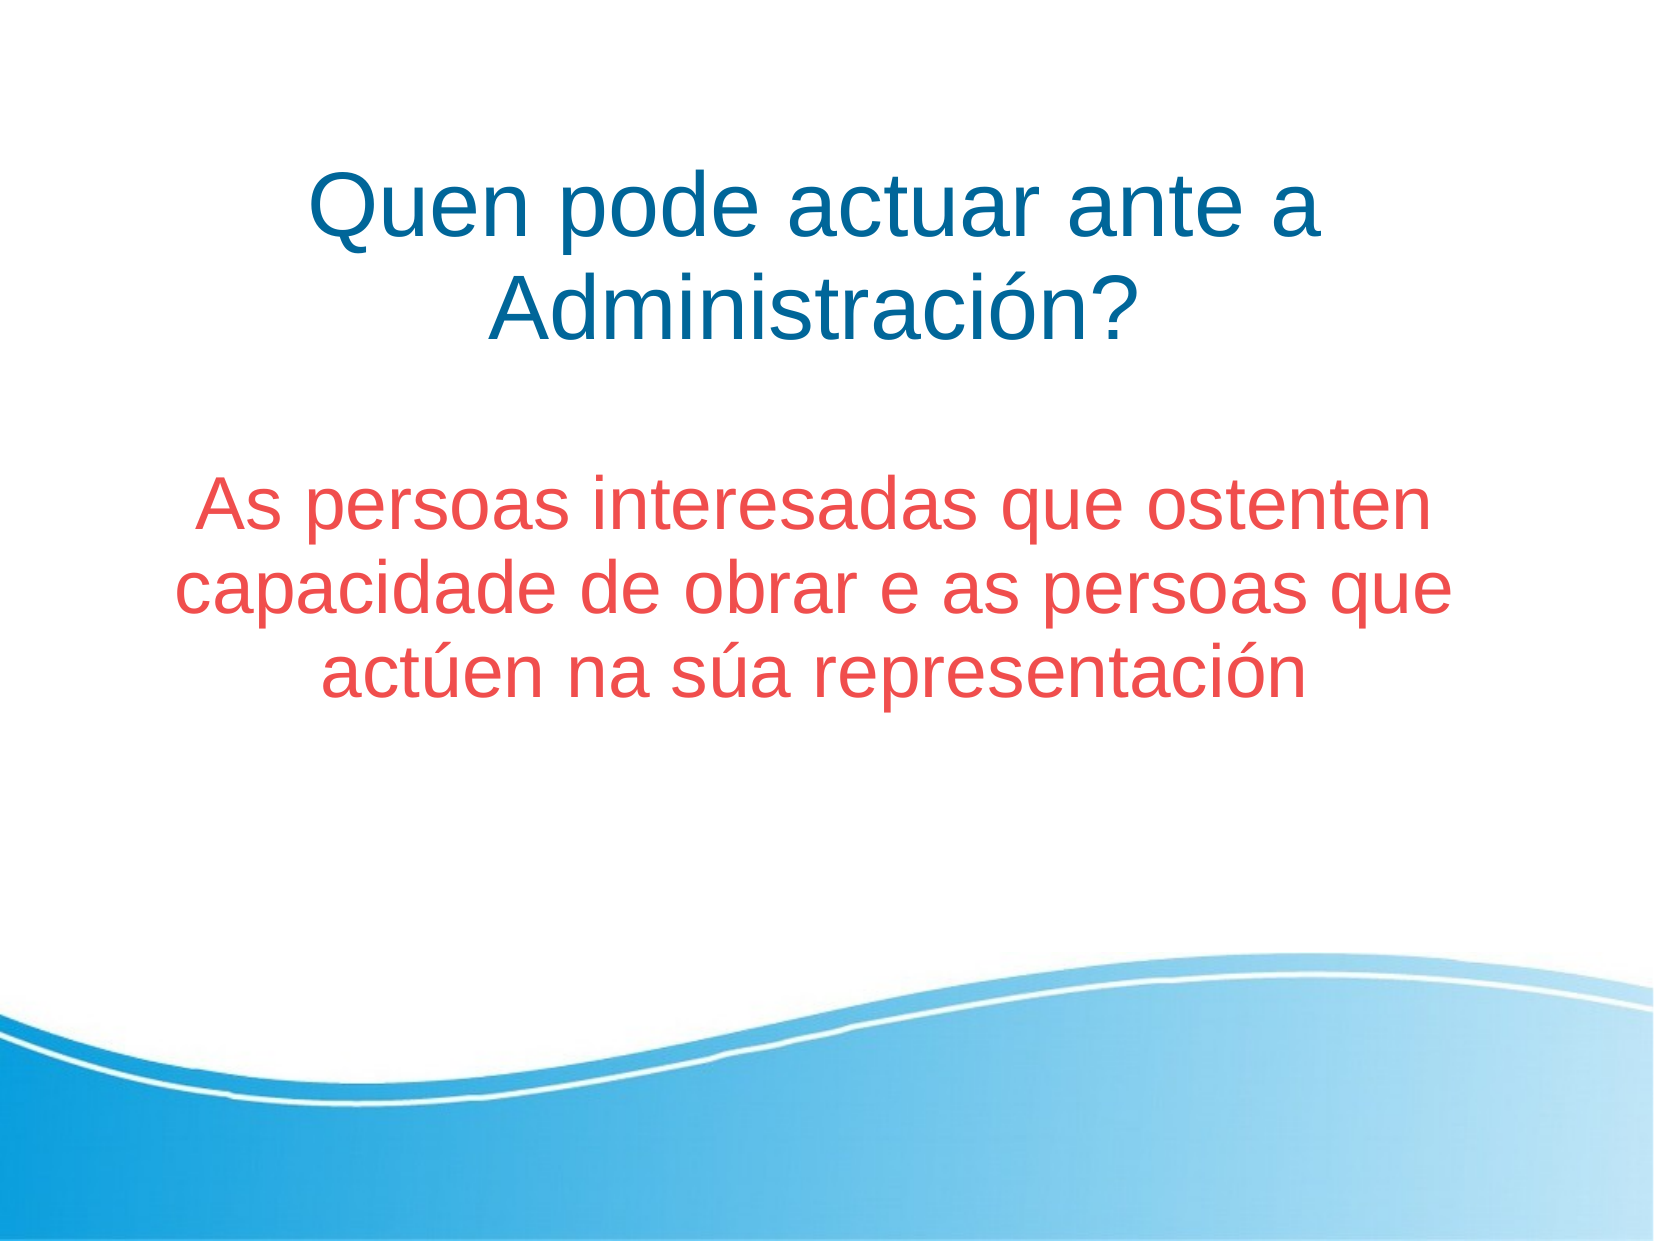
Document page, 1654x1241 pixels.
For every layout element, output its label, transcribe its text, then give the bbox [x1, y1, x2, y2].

picture [0, 952, 1654, 1241]
title Quen pode actuar ante a Administración? As persoas interesadas que ostenten capacidade de obrar e as persoas que actúen na súa representación [70, 153, 1560, 816]
